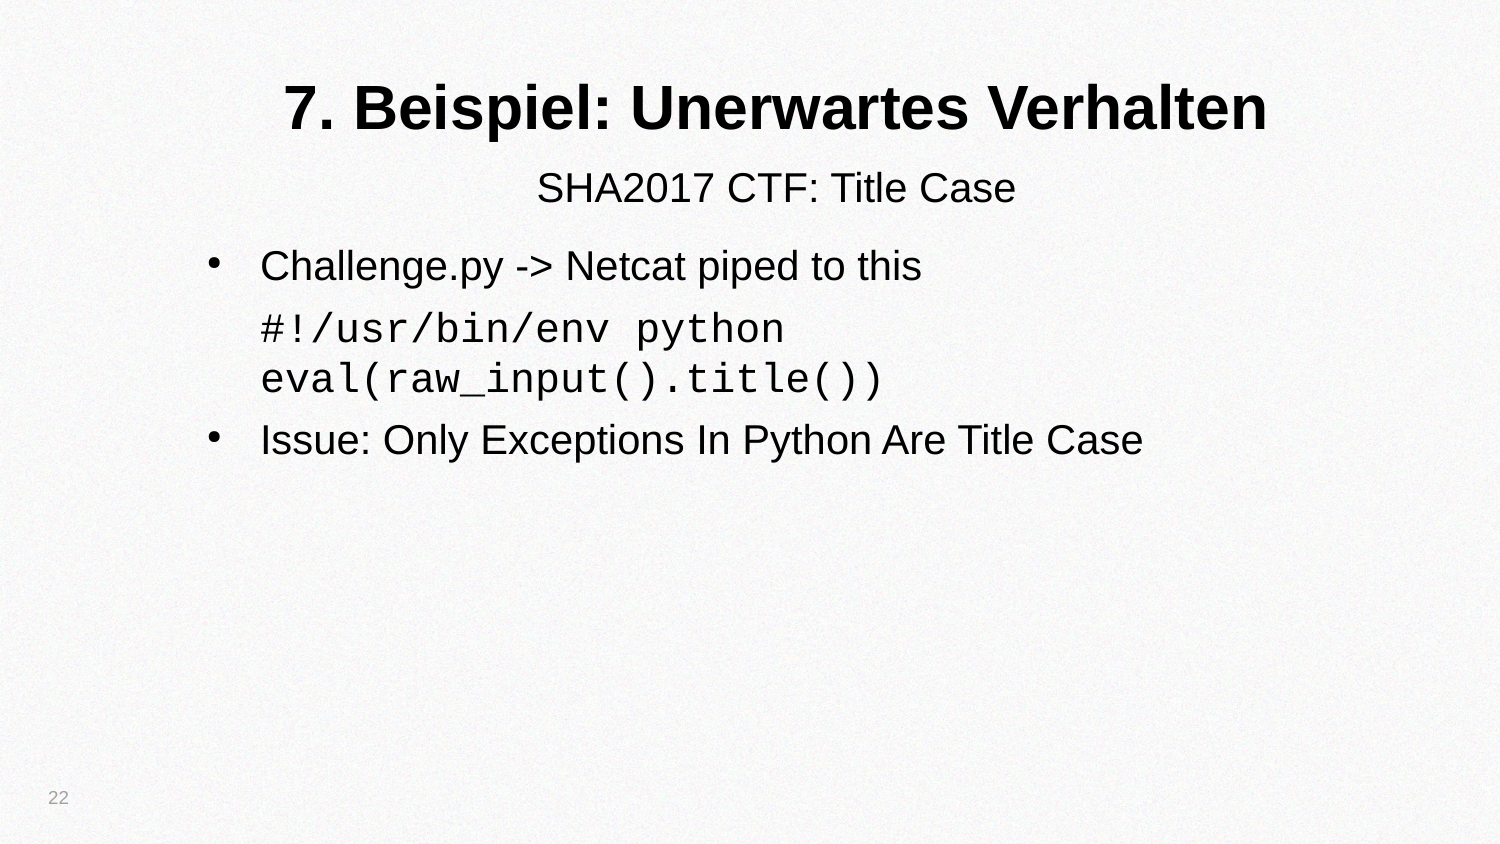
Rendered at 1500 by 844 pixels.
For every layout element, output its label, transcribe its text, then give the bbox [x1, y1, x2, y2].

slide_number <number> [33, 764, 126, 830]
list Challenge.py -> Netcat piped to this #!/usr/bin/env python eval(raw_input().title()) Issue: Only Exceptions In Python Are Title Case [189, 238, 1396, 722]
title 7. Beispiel: Unerwartes Verhalten [189, 0, 1365, 150]
subtitle SHA2017 CTF: Title Case [189, 150, 1365, 227]
picture [0, 0, 1500, 844]
